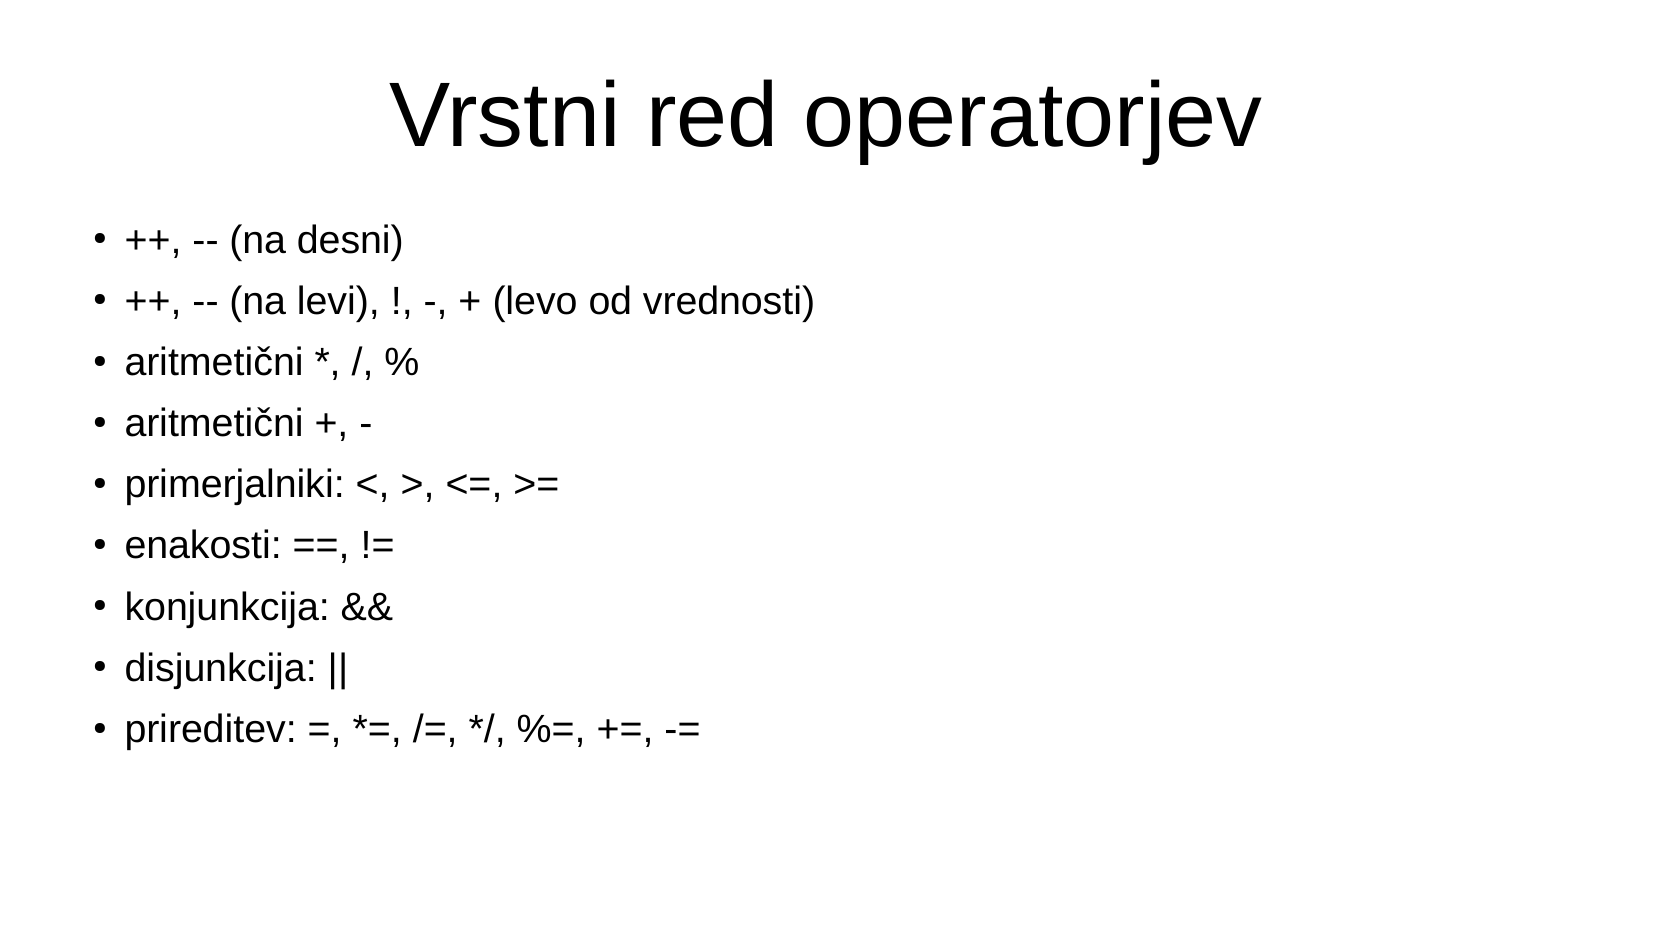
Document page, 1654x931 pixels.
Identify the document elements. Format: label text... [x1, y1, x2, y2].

title Vrstni red operatorjev [82, 37, 1571, 193]
list ++, -- (na desni) ++, -- (na levi), !, -, + (levo od vrednosti) aritmetični *, /, % aritmetični +, - primerjalniki: <, >, <=, >= enakosti: ==, != konjunkcija: && disjunkcija: || prireditev: =, *=, /=, */, %=, +=, -= [82, 217, 1571, 758]
